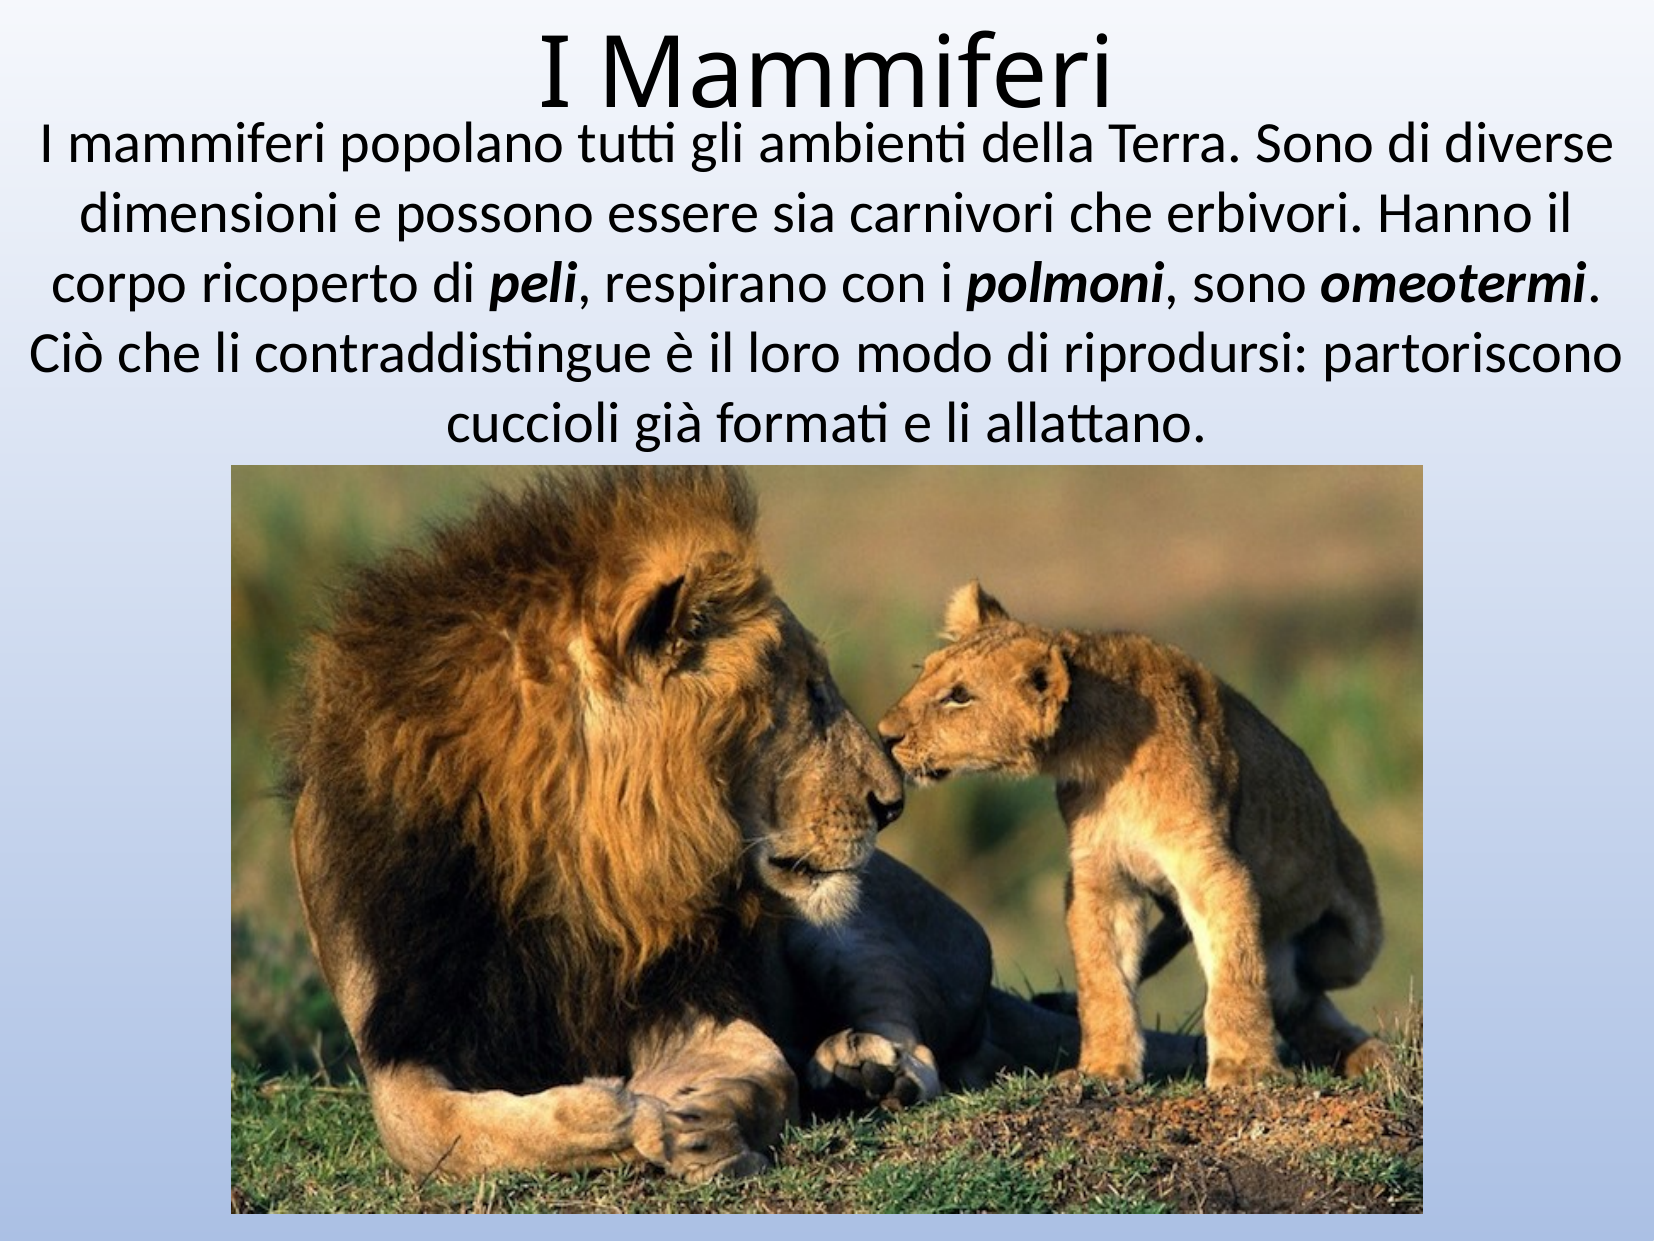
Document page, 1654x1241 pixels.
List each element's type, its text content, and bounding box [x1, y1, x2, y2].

text_box I mammiferi popolano tutti gli ambienti della Terra. Sono di diverse dimensioni e possono essere sia carnivori che erbivori. Hanno il corpo ricoperto di peli, respirano con i polmoni, sono omeotermi. Ciò che li contraddistingue è il loro modo di riprodursi: partoriscono cuccioli già formati e li allattano. [0, 96, 1654, 466]
text_box I Mammiferi [0, 0, 1654, 96]
picture [231, 465, 1423, 1215]
